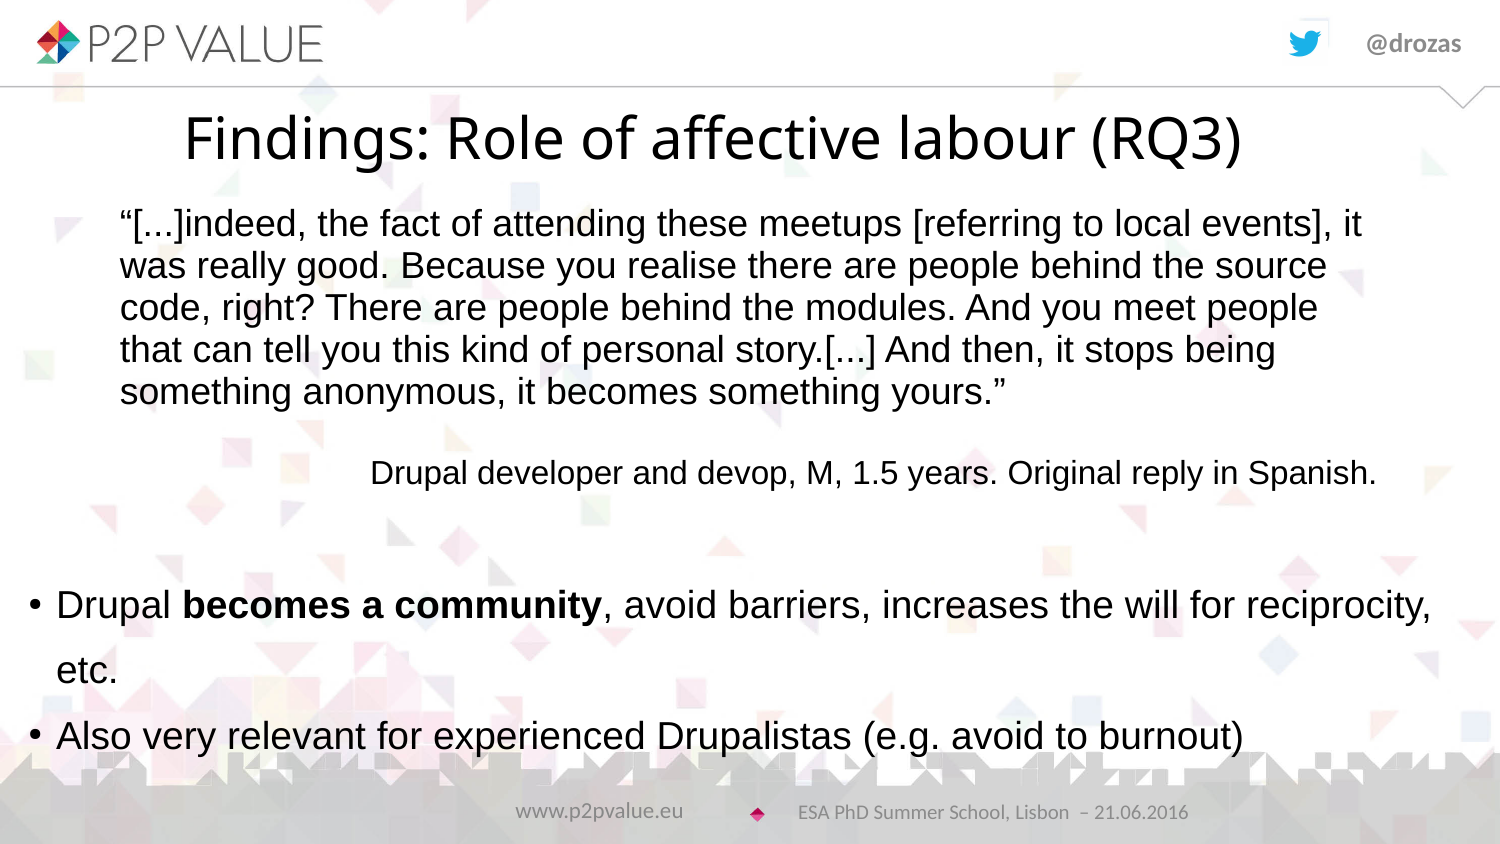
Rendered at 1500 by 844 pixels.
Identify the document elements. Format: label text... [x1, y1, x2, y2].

text_box “[...]indeed, the fact of attending these meetups [referring to local events], it was really good. Because you realise there are people behind the source code, right? There are people behind the modules. And you meet people that can tell you this kind of personal story.[...] And then, it stops being something anonymous, it becomes something yours.” Drupal developer and devop, M, 1.5 years. Original reply in Spanish. [105, 195, 1394, 541]
text_box @drozas [1305, 11, 1481, 72]
text_box ESA PhD Summer School, Lisbon – 21.06.2016 [784, 788, 1477, 834]
title Findings: Role of affective labour (RQ3) [60, 92, 1366, 181]
text_box Drupal becomes a community, avoid barriers, increases the will for reciprocity, etc. Also very relevant for experienced Drupalistas (e.g. avoid to burnout) [15, 555, 1496, 766]
text_box www.p2pvalue.eu [509, 789, 728, 829]
picture [0, 0, 1500, 844]
